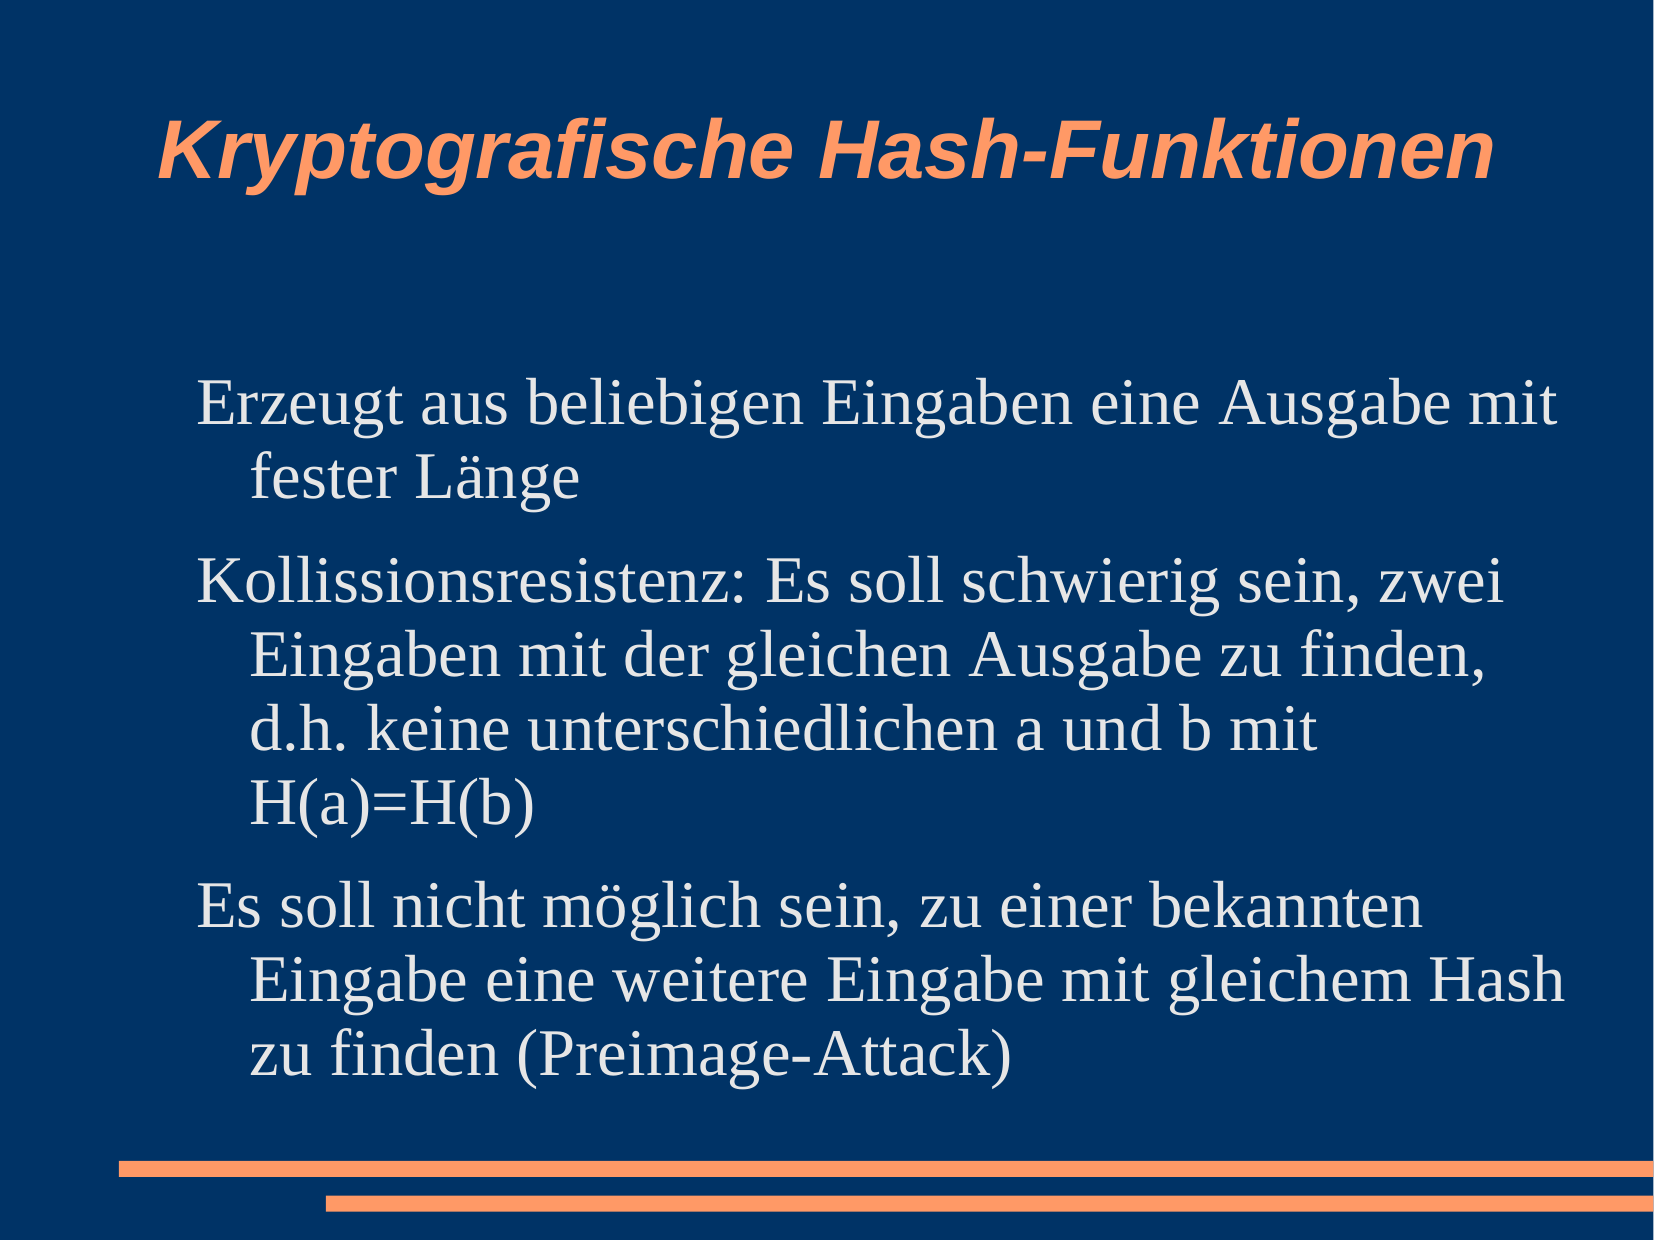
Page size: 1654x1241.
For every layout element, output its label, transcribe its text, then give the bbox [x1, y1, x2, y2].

list Erzeugt aus beliebigen Eingaben eine Ausgabe mit fester Länge Kollissionsresistenz: Es soll schwierig sein, zwei Eingaben mit der gleichen Ausgabe zu finden, d.h. keine unterschiedlichen a und b mit H(a)=H(b) Es soll nicht möglich sein, zu einer bekannten Eingabe eine weitere Eingabe mit gleichem Hash zu finden (Preimage-Attack) [178, 364, 1570, 1147]
title Kryptografische Hash-Funktionen [121, 46, 1534, 254]
